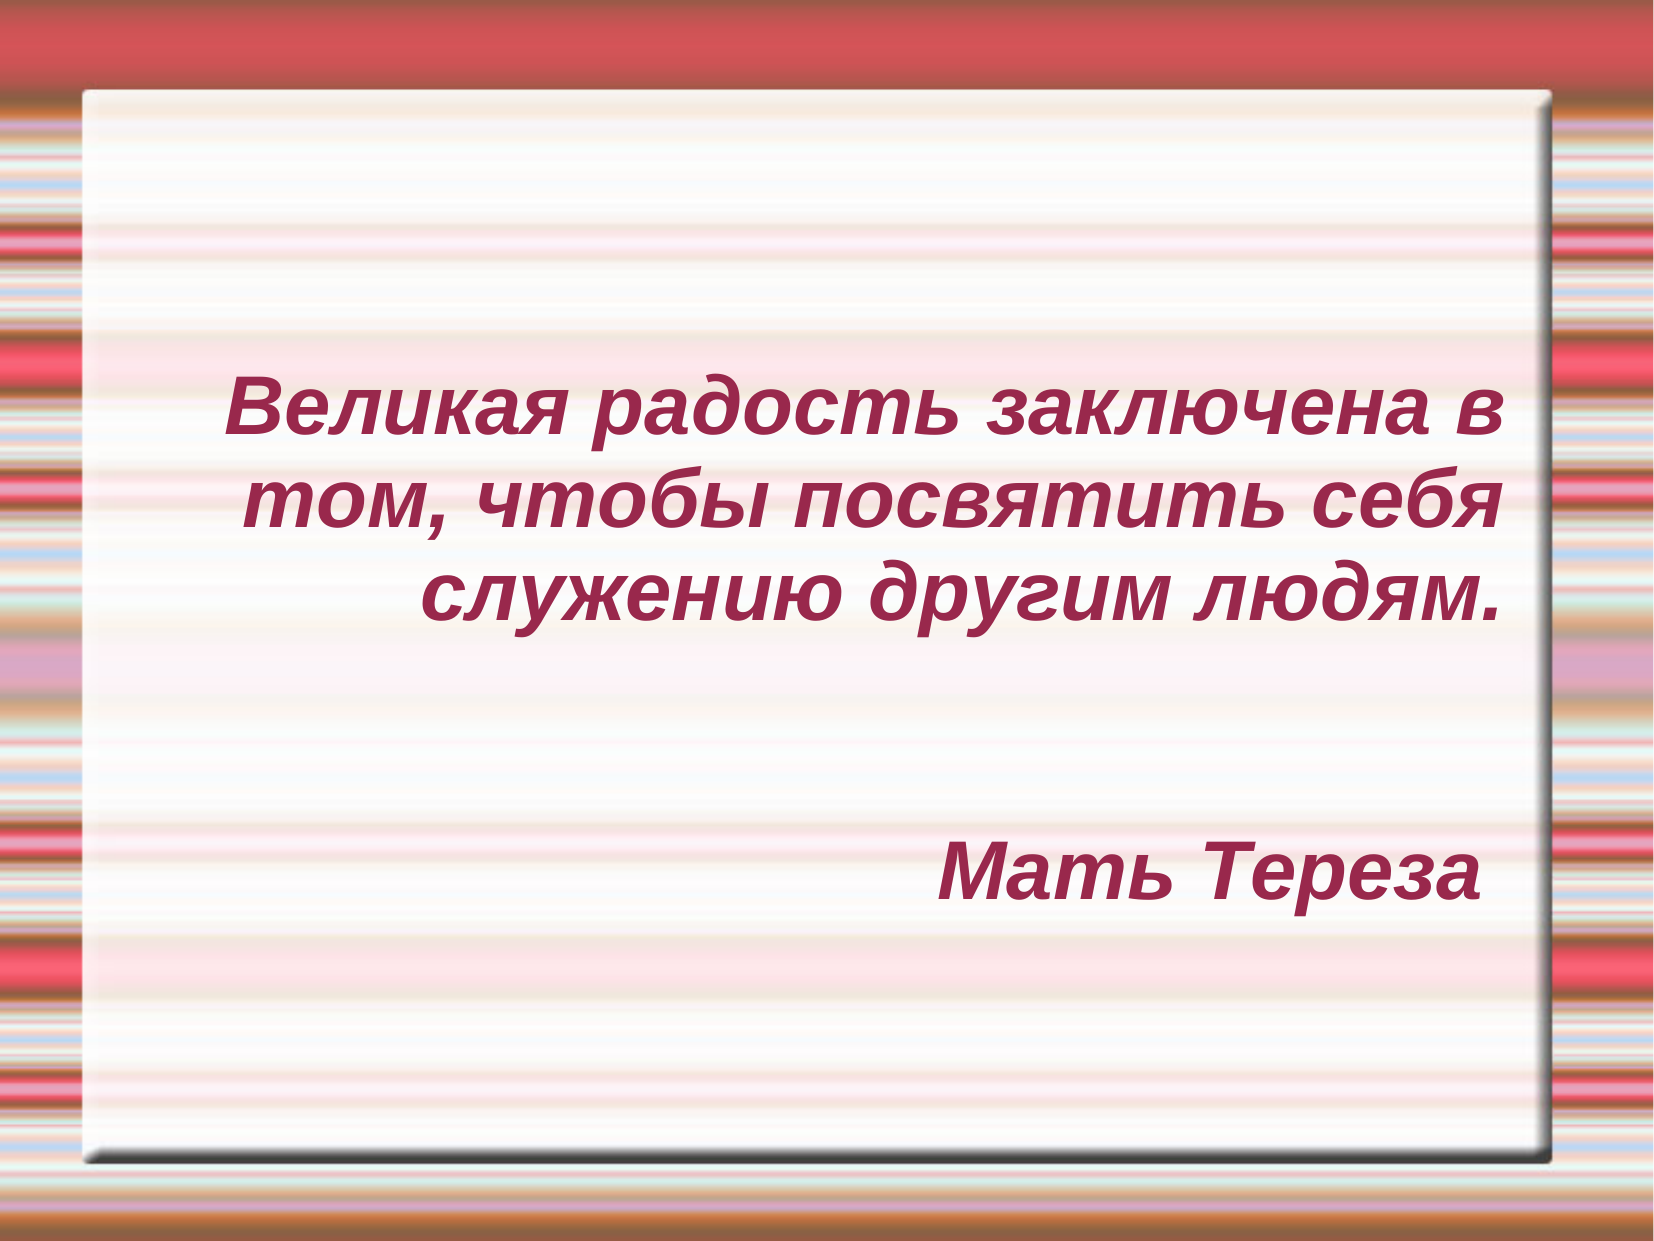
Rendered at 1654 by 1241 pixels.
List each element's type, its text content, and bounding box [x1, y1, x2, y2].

title Великая радость заключена в том, чтобы посвятить себя служению другим людям. Мать Тереза [93, 302, 1506, 975]
picture [0, 0, 1654, 1241]
chart [125, 324, 1563, 1134]
